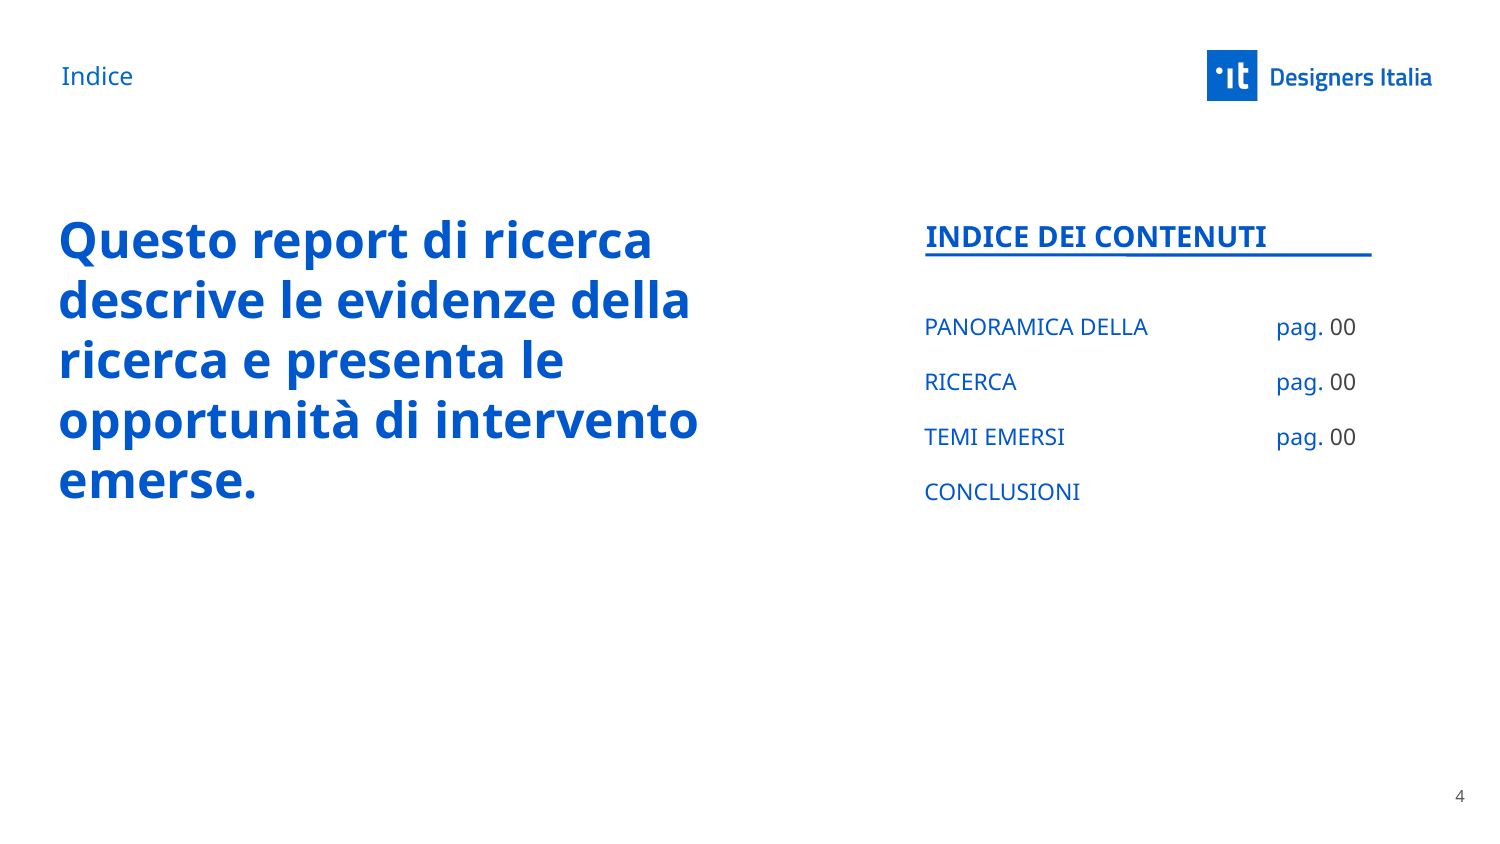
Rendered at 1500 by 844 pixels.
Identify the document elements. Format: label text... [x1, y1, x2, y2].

text_box PANORAMICA DELLA RICERCA TEMI EMERSI CONCLUSIONI [909, 270, 1261, 738]
picture [1207, 50, 1445, 101]
text_box pag. 00 pag. 00 pag. 00 [1261, 270, 1373, 738]
text_box INDICE DEI CONTENUTI [911, 203, 1358, 250]
slide_number <number> [1389, 764, 1480, 830]
text_box Questo report di ricerca descrive le evidenze della ricerca e presenta le opportunità di intervento emerse. [43, 193, 756, 324]
text_box Indice [46, 52, 684, 99]
